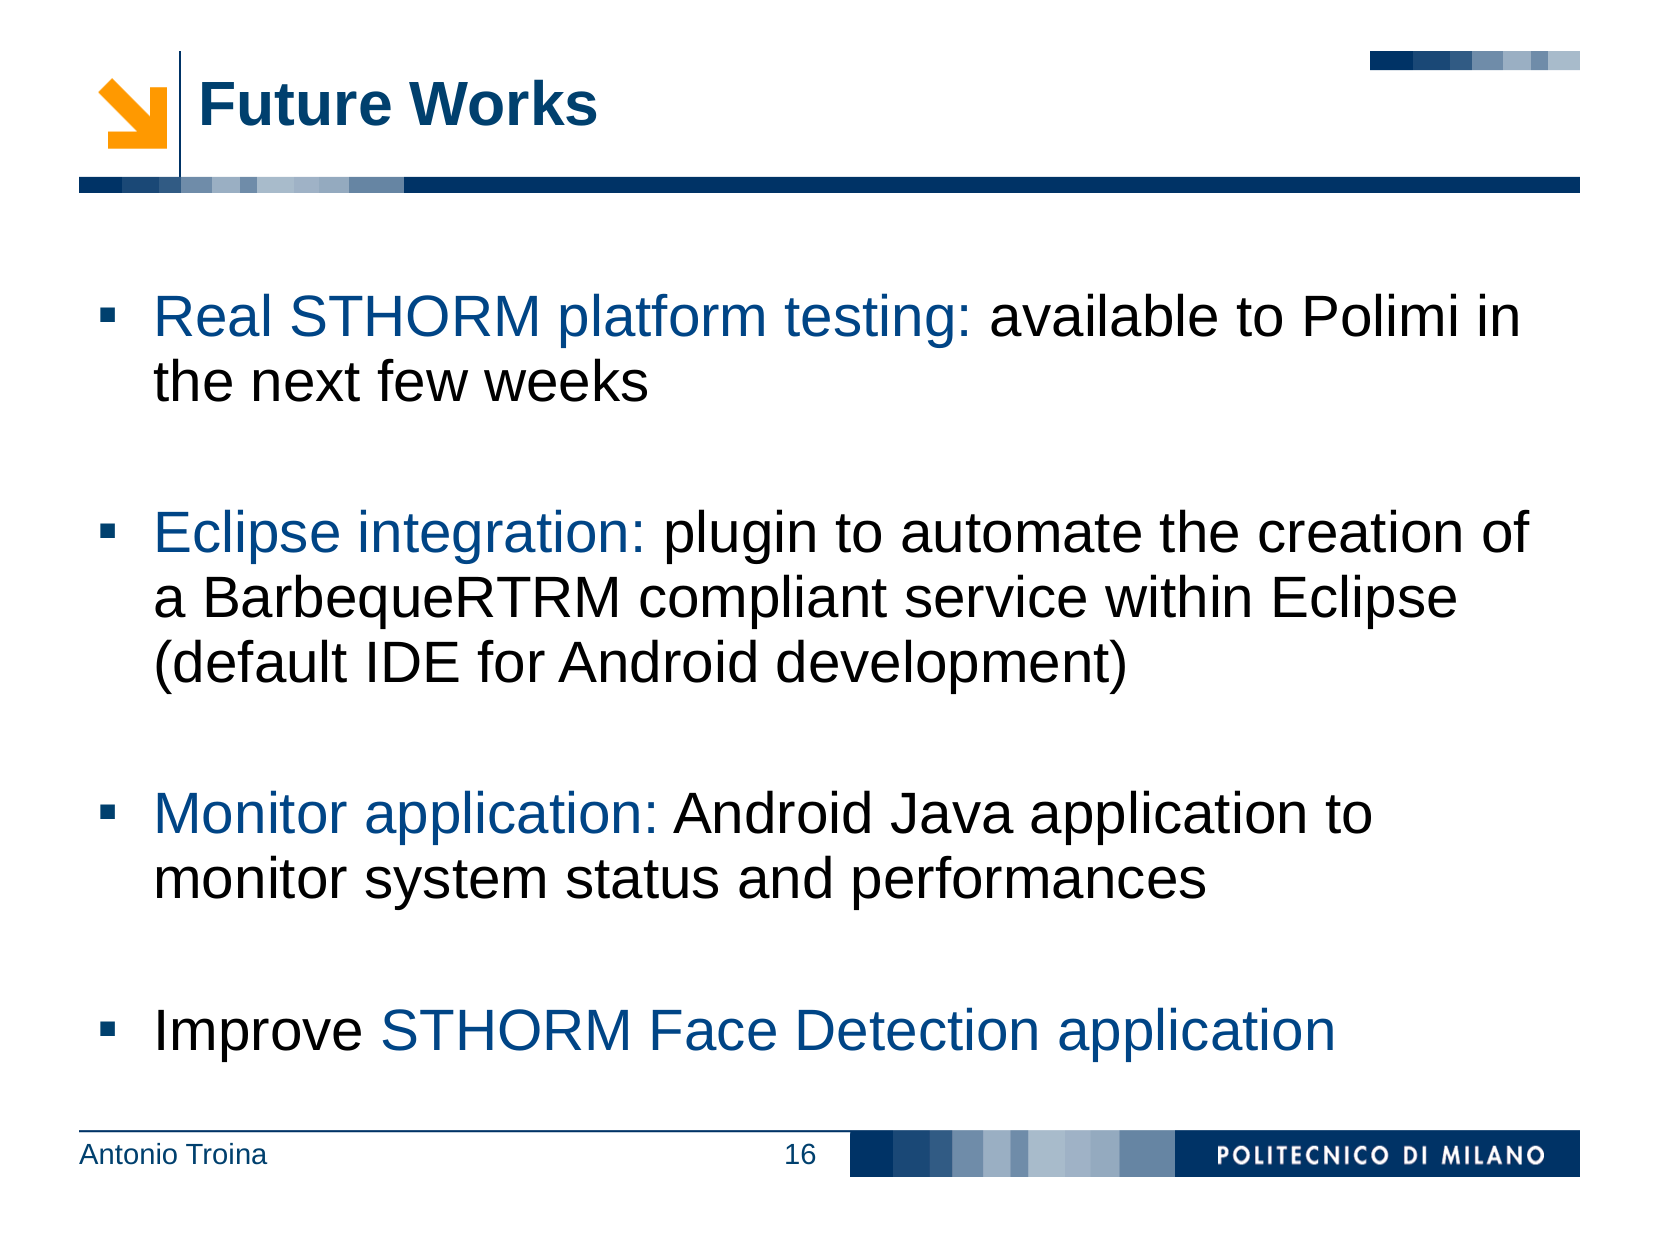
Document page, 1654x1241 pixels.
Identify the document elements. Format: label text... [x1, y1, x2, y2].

picture [79, 1126, 1580, 1177]
title Future Works [198, 51, 1574, 157]
picture [85, 1147, 92, 1156]
list Real STHORM platform testing: available to Polimi in the next few weeks Eclipse integration: plugin to automate the creation of a BarbequeRTRM compliant service within Eclipse (default IDE for Android development) Monitor application: Android Java application to monitor system status and performances Improve STHORM Face Detection application [82, 284, 1571, 1063]
picture [79, 51, 1580, 193]
